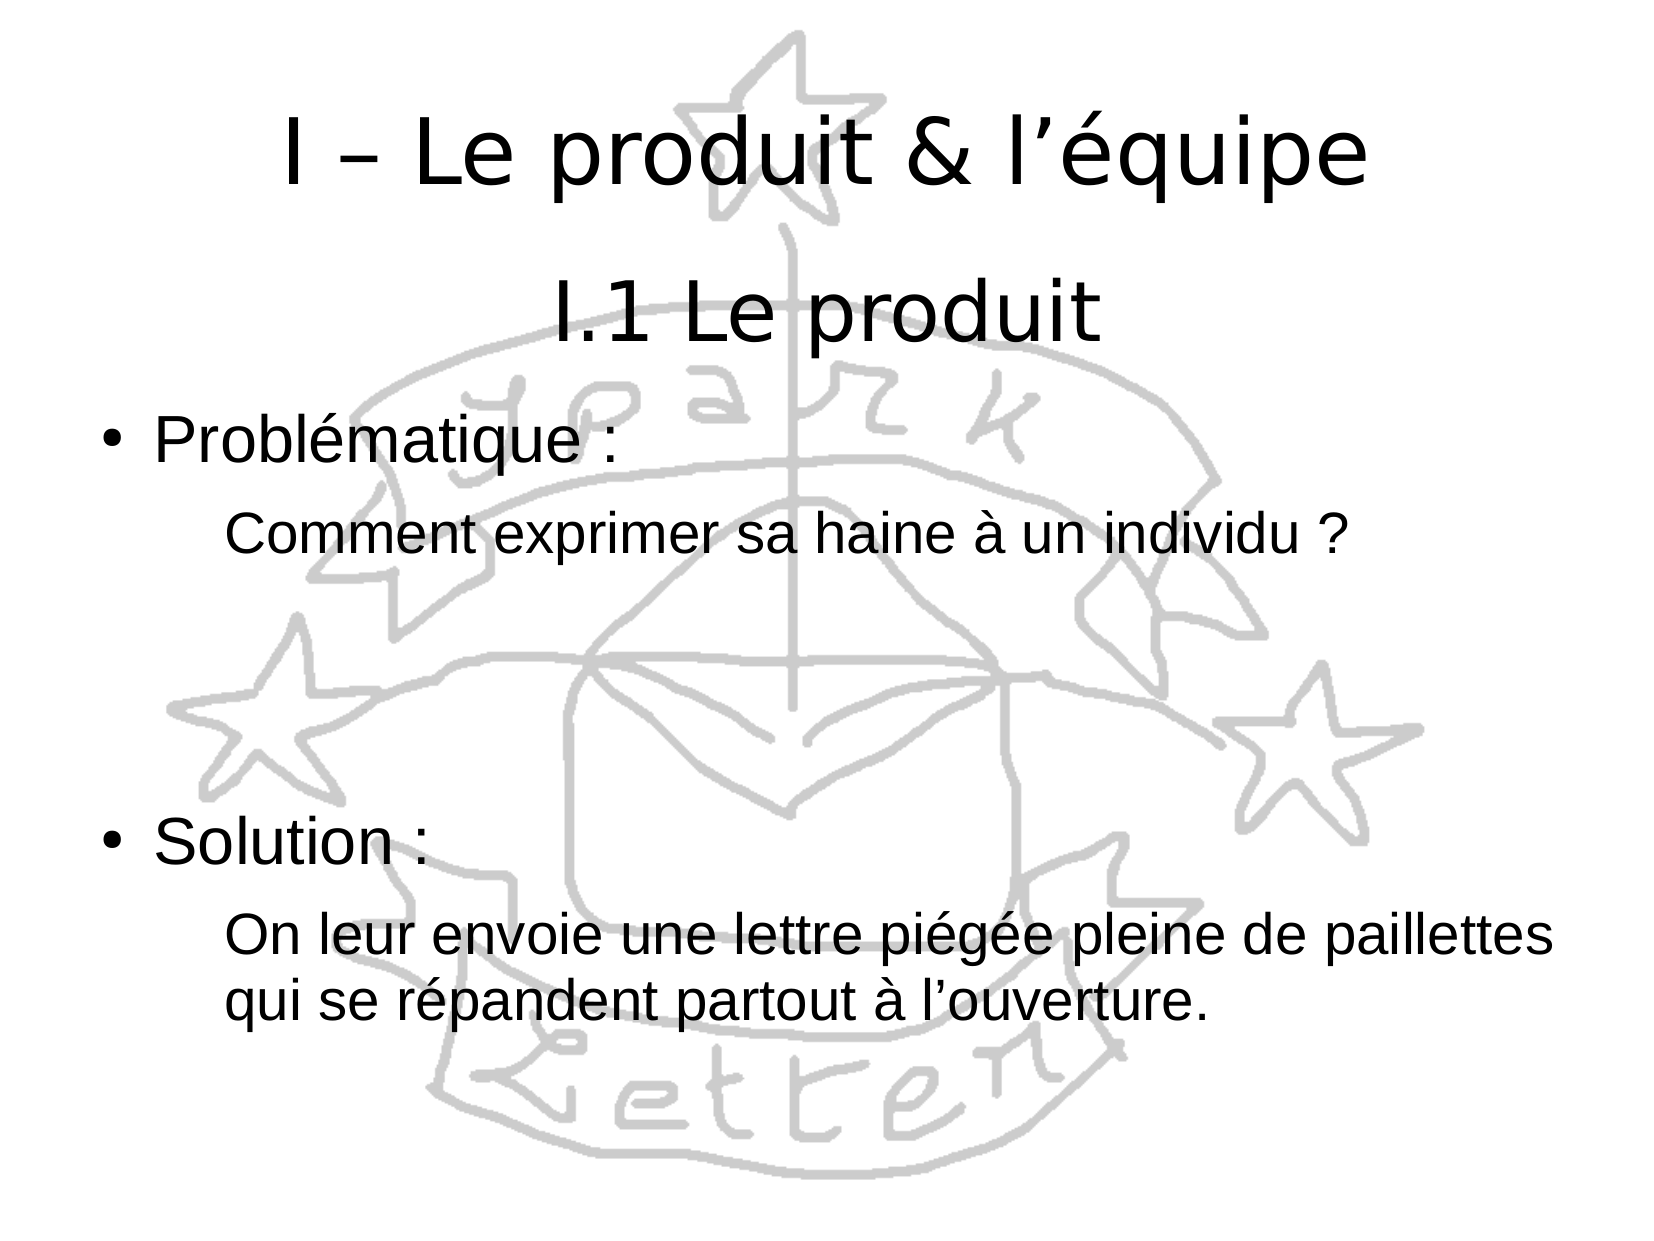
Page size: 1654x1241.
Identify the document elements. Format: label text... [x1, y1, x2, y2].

title I – Le produit & l’équipe [82, 49, 1571, 256]
list Problématique : Comment exprimer sa haine à un individu ? Solution : On leur envoie une lettre piégée pleine de paillettes qui se répandent partout à l’ouverture. [82, 402, 1571, 1122]
picture [29, 369, 1648, 1241]
picture [29, 11, 1648, 256]
text_box I.1 Le produit [0, 256, 1654, 369]
